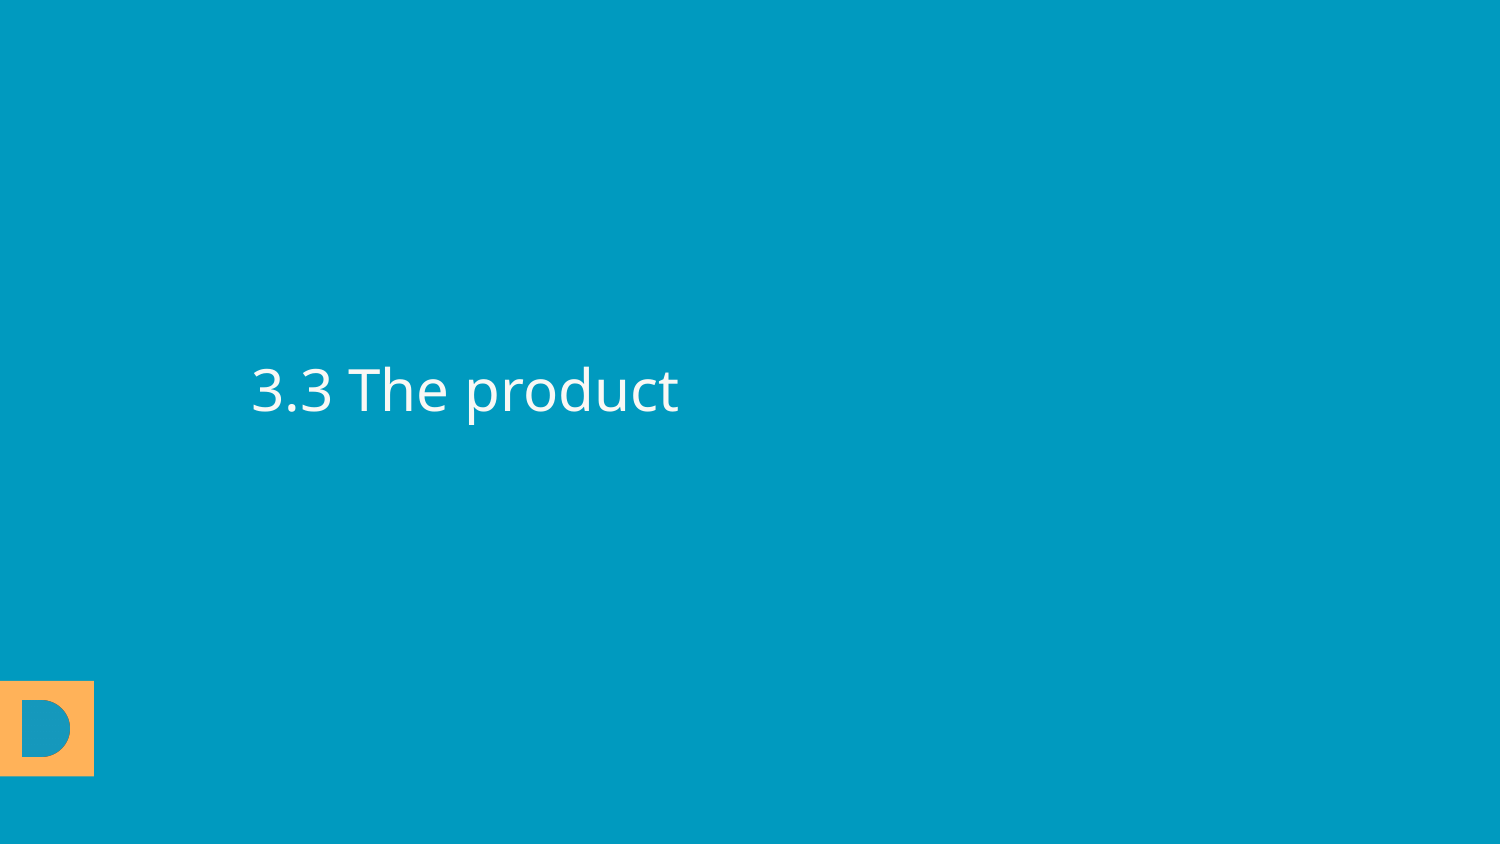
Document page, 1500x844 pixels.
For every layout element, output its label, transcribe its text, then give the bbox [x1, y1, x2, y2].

picture [22, 700, 70, 757]
title 3.3 The product [236, 0, 1174, 777]
